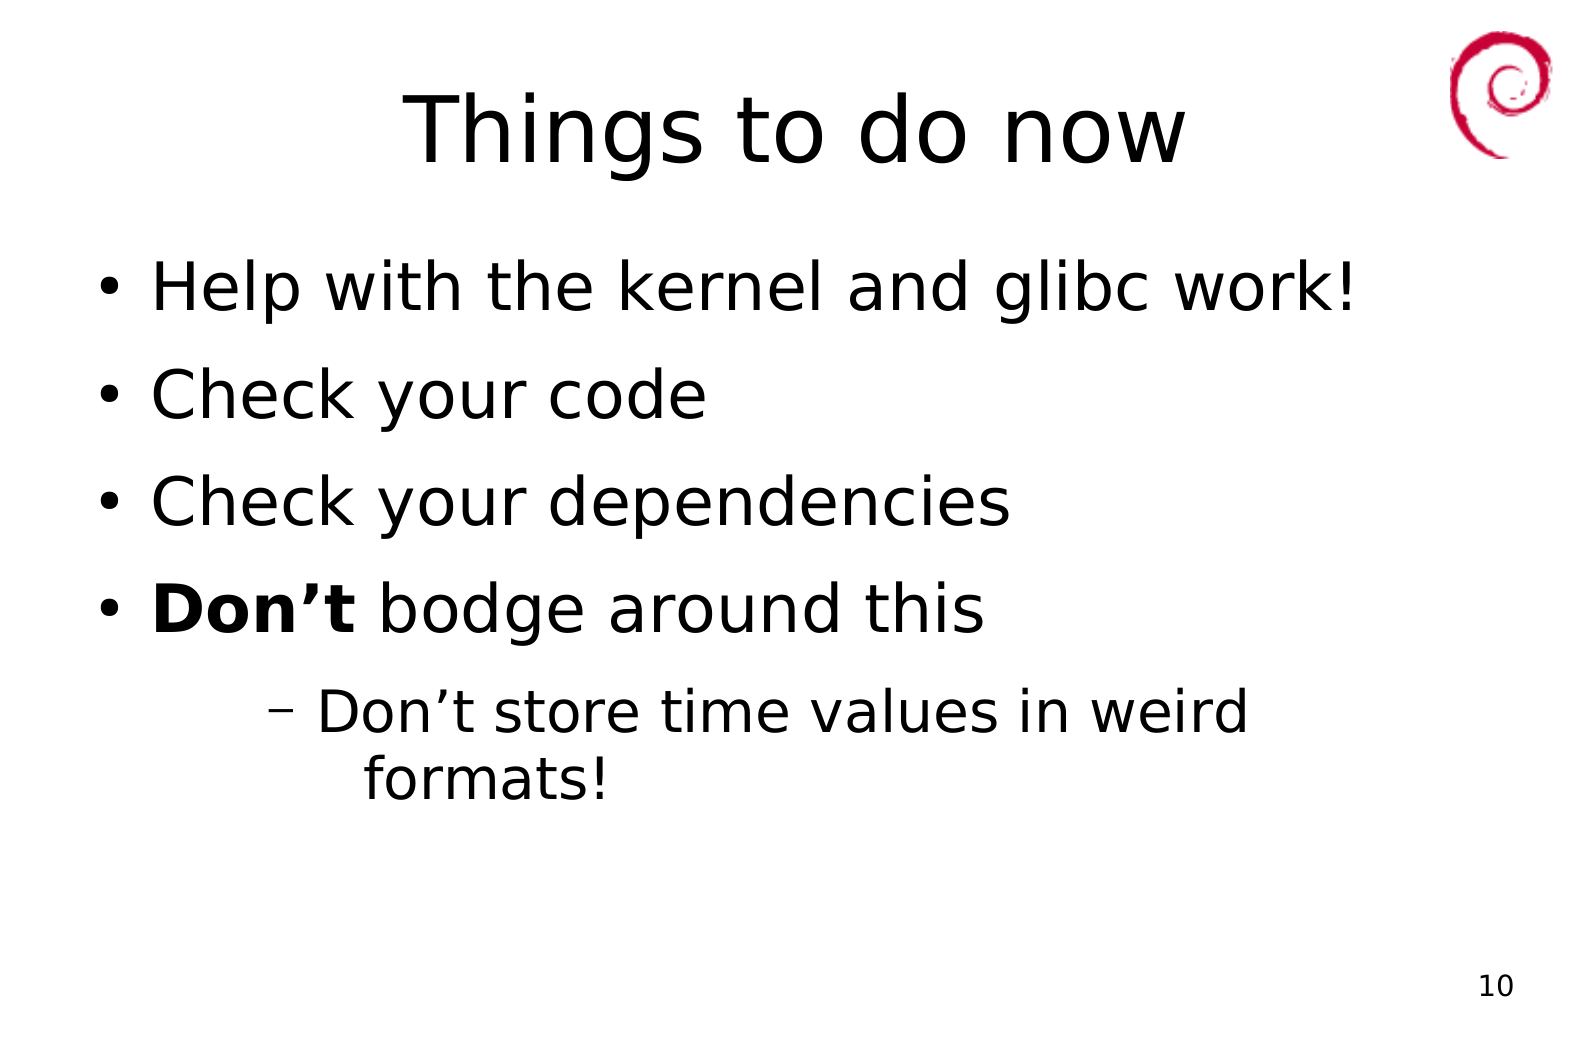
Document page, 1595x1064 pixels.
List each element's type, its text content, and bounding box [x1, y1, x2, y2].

list Help with the kernel and glibc work! Check your code Check your dependencies Don’t bodge around this Don’t store time values in weird formats! [79, 248, 1515, 951]
picture [1450, 31, 1555, 159]
title Things to do now [79, 42, 1515, 220]
